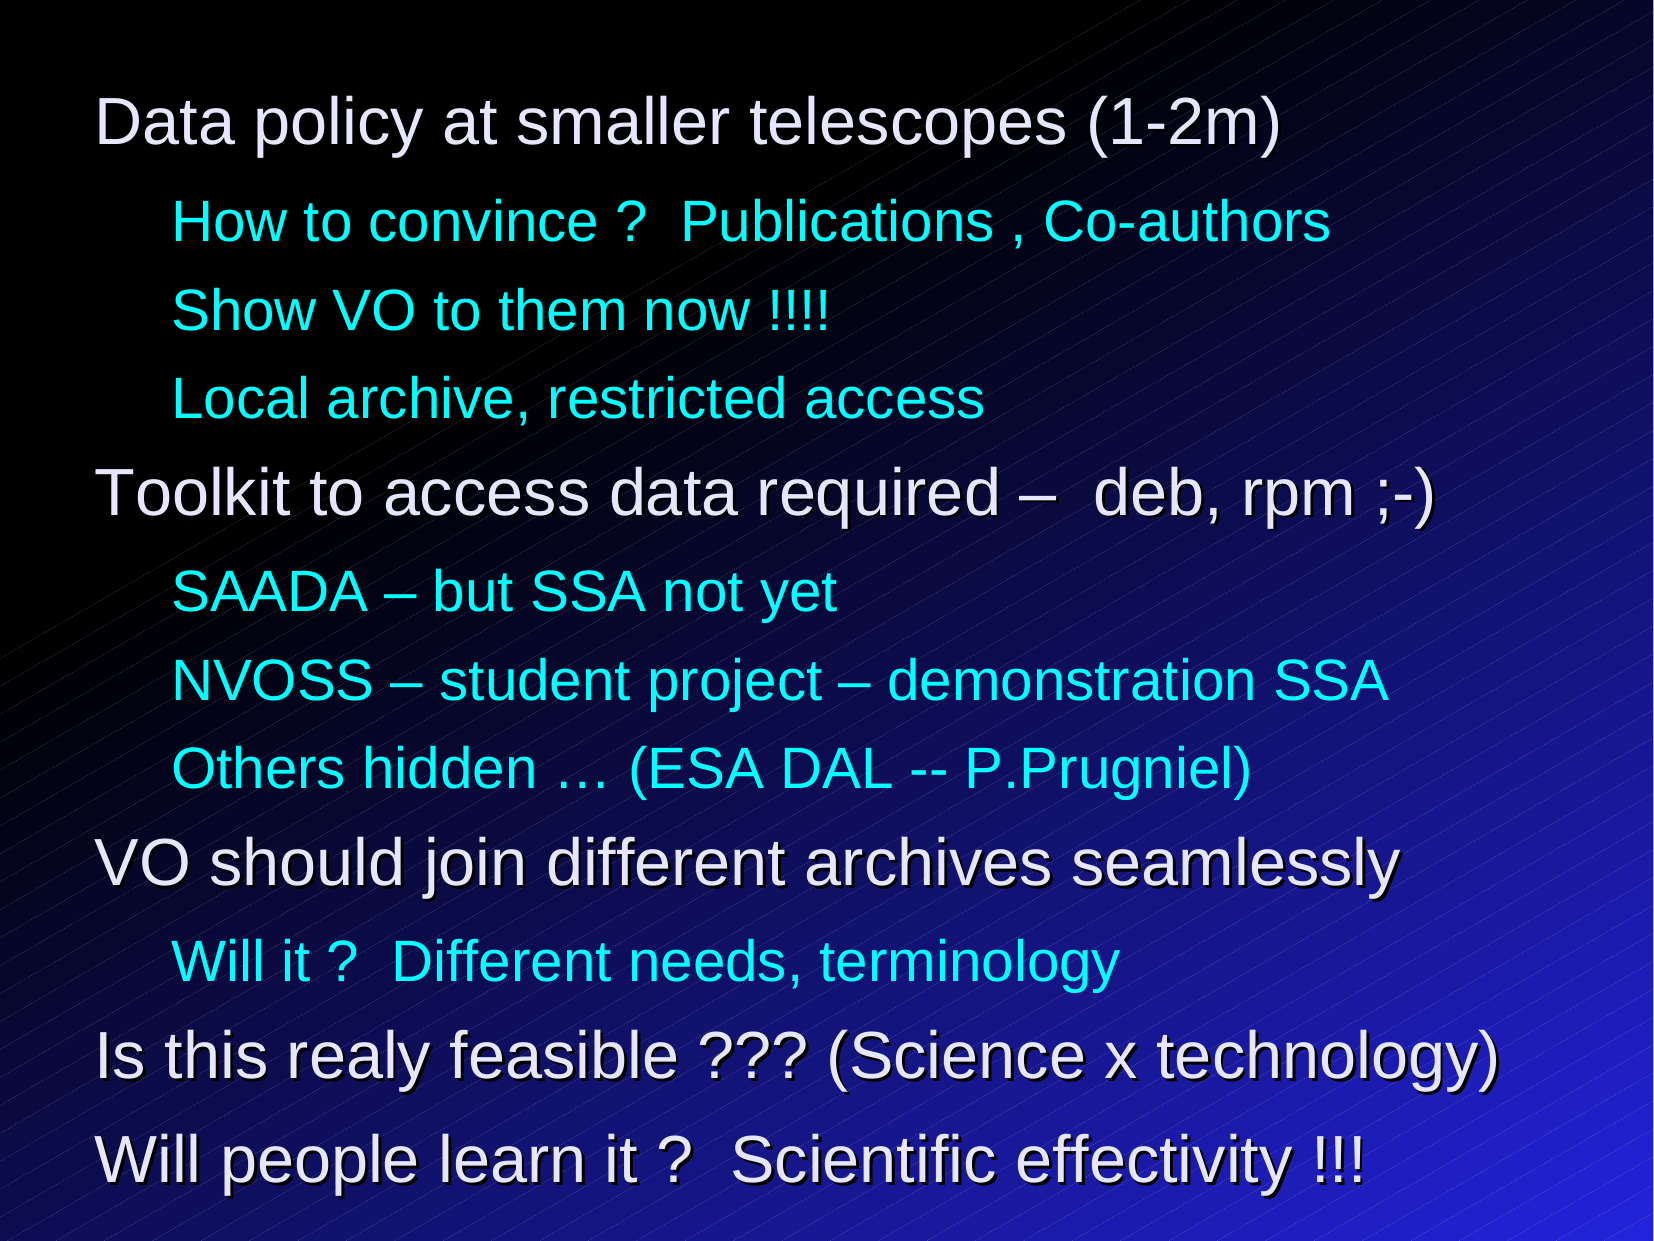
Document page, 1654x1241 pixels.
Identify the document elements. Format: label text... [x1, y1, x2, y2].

list Data policy at smaller telescopes (1-2m) How to convince ? Publications , Co-authors Show VO to them now !!!! Local archive, restricted access Toolkit to access data required – deb, rpm ;-) SAADA – but SSA not yet NVOSS – student project – demonstration SSA Others hidden … (ESA DAL -- P.Prugniel) VO should join different archives seamlessly Will it ? Different needs, terminology Is this realy feasible ??? (Science x technology) Will people learn it ? Scientific effectivity !!! [76, 84, 1565, 1197]
